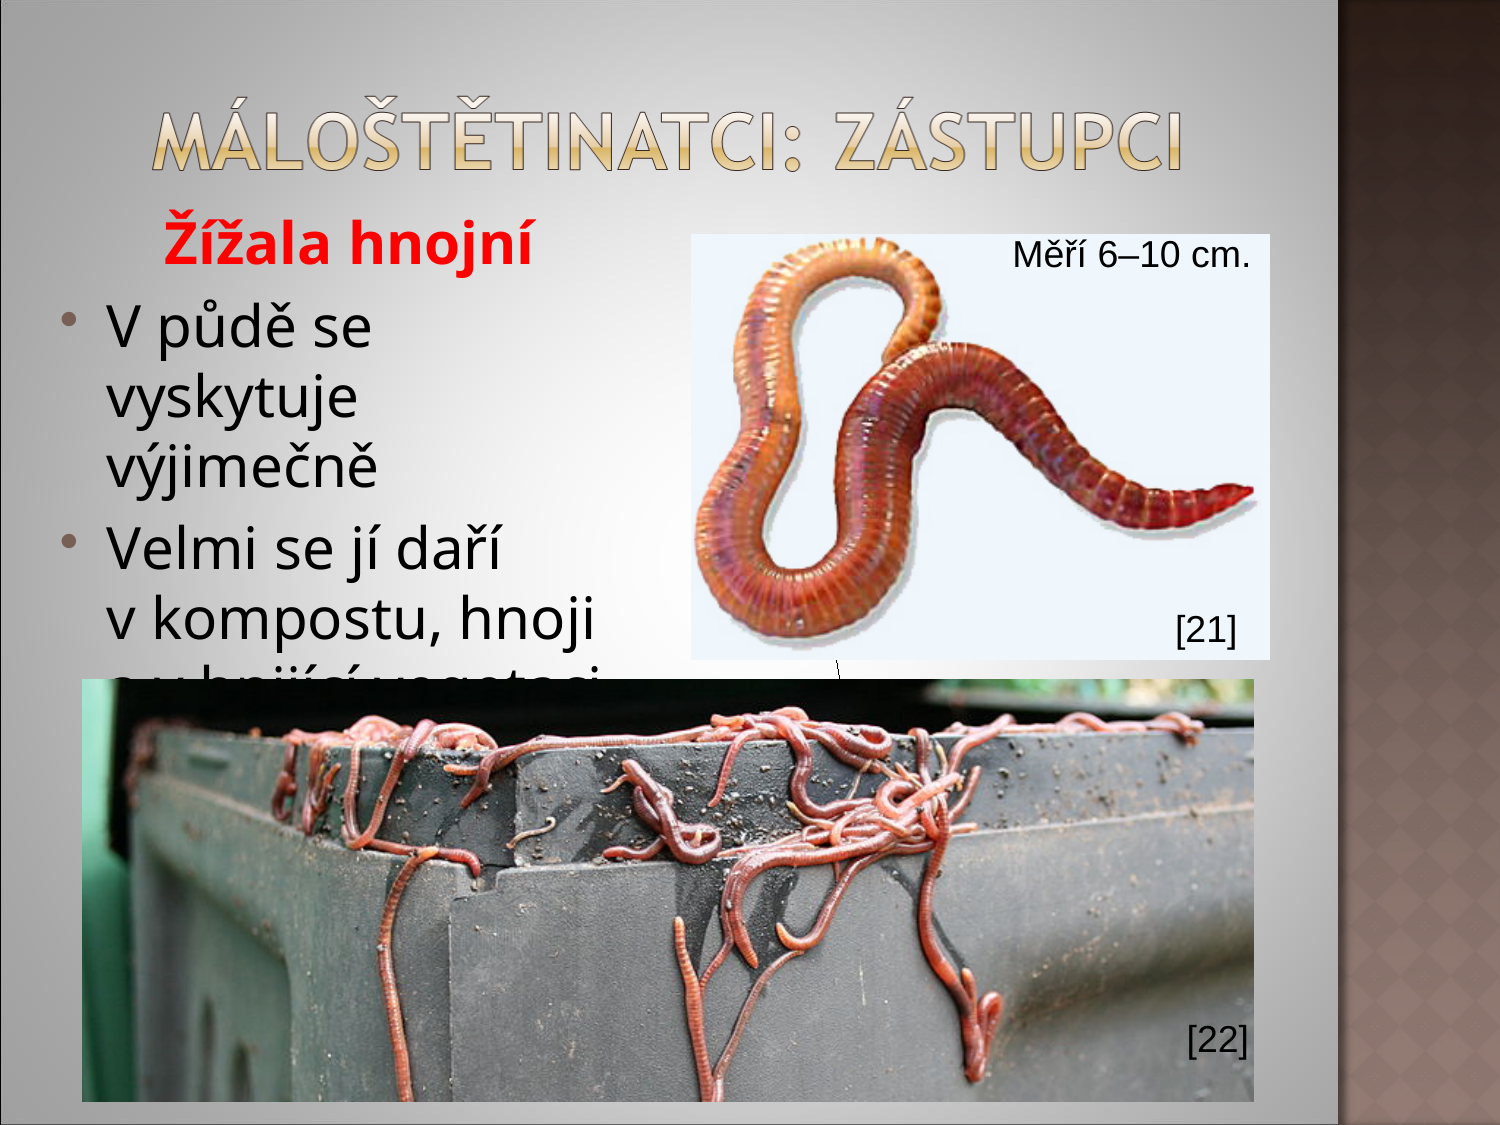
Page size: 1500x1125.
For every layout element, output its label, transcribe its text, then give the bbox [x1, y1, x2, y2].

text_box [691, 234, 1270, 660]
text_box Měří 6–10 cm. [997, 222, 1267, 284]
text_box [21] [1160, 597, 1266, 659]
text_box [22] [1171, 1007, 1266, 1069]
text_box [73, 52, 1265, 189]
list Žížala hnojní V půdě se vyskytuje výjimečně Velmi se jí daří v kompostu, hnoji a v hnijící vegetaci [46, 199, 653, 1006]
picture [0, 0, 1500, 1125]
